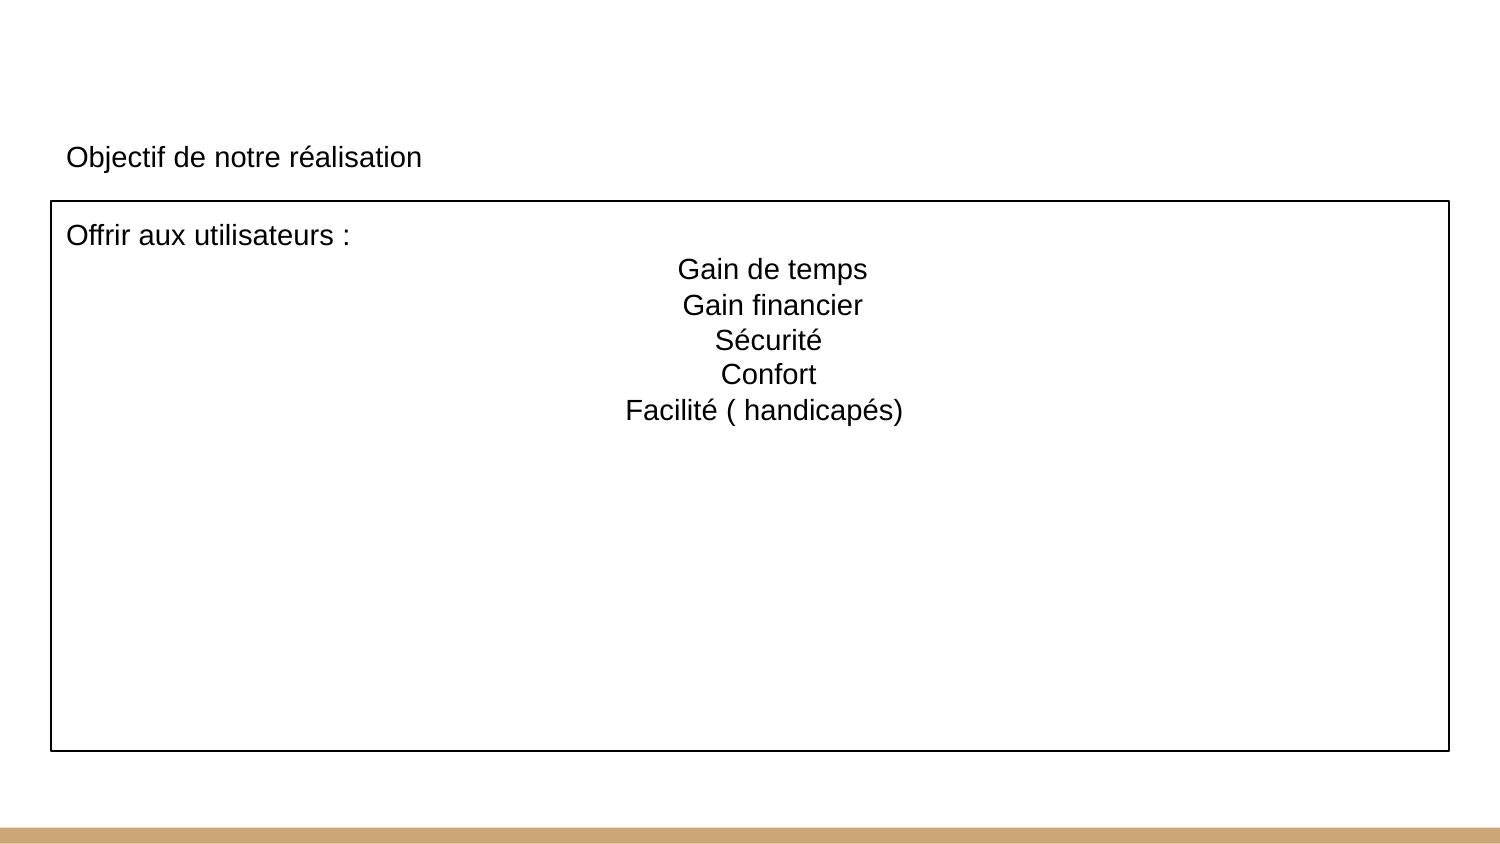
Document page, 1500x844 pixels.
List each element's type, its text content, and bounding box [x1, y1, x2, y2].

title Objectif de notre réalisation [51, 51, 1449, 189]
list Offrir aux utilisateurs : Gain de temps Gain financier Sécurité Confort Facilité ( handicapés) [51, 200, 1449, 752]
